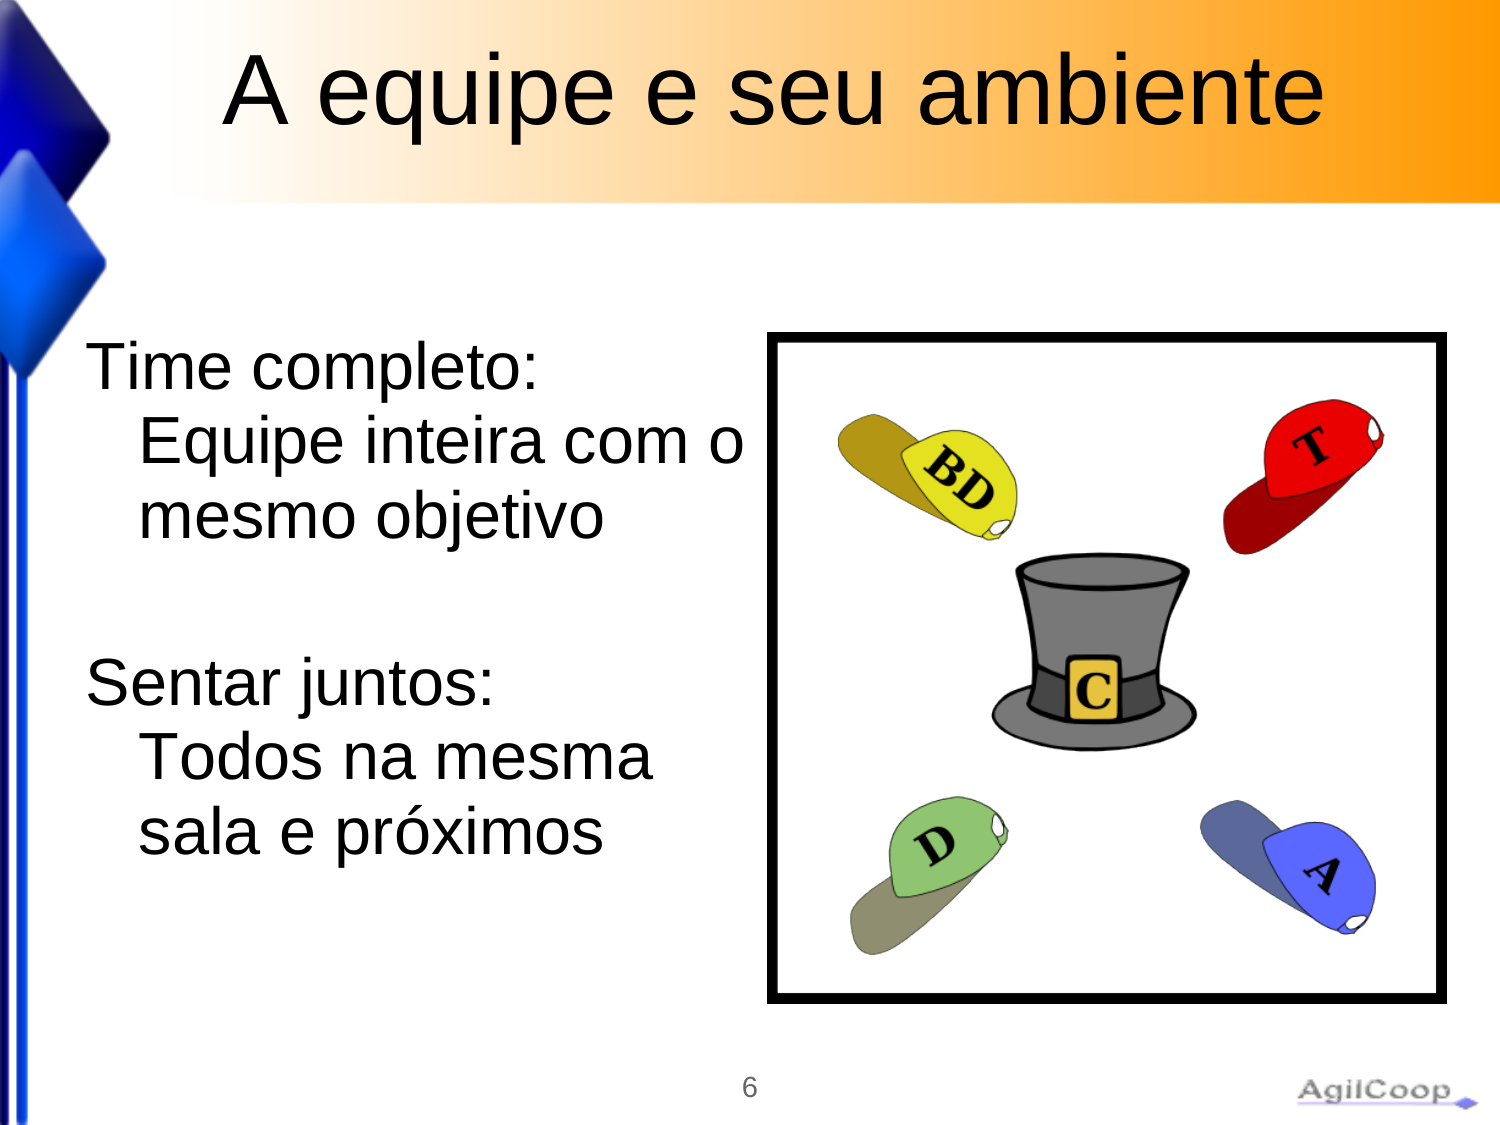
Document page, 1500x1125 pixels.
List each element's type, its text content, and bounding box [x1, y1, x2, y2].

picture [0, 0, 1500, 1125]
title A equipe e seu ambiente [124, 8, 1426, 172]
list Time completo: Equipe inteira com o mesmo objetivo Sentar juntos: Todos na mesma sala e próximos [53, 321, 768, 1028]
